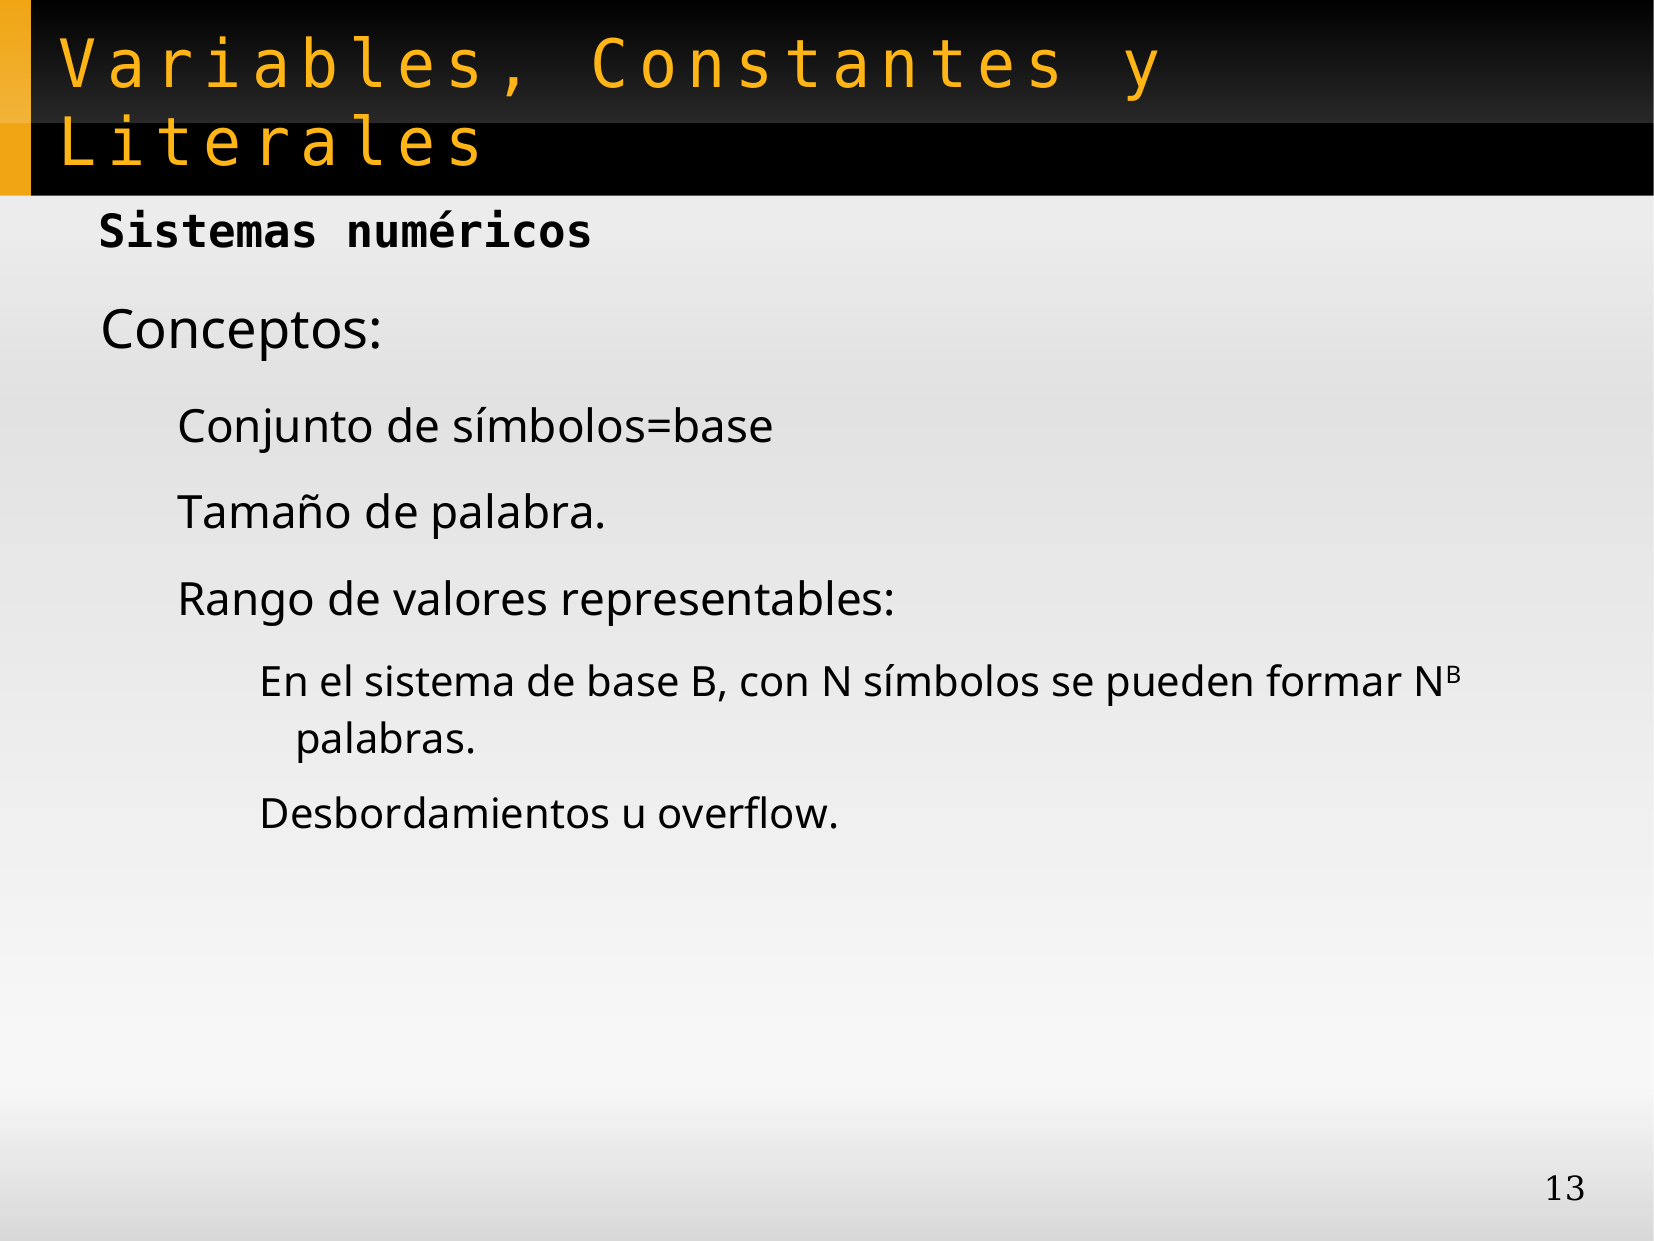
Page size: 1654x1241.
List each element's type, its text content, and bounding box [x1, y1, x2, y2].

text_box Sistemas numéricos [83, 197, 608, 266]
list Conceptos: Conjunto de símbolos=base Tamaño de palabra. Rango de valores representables: En el sistema de base B, con N símbolos se pueden formar NB palabras. Desbordamientos u overflow. [82, 290, 1571, 1109]
picture [0, 0, 1654, 1241]
title Variables, Constantes y Literales [59, 25, 1595, 182]
